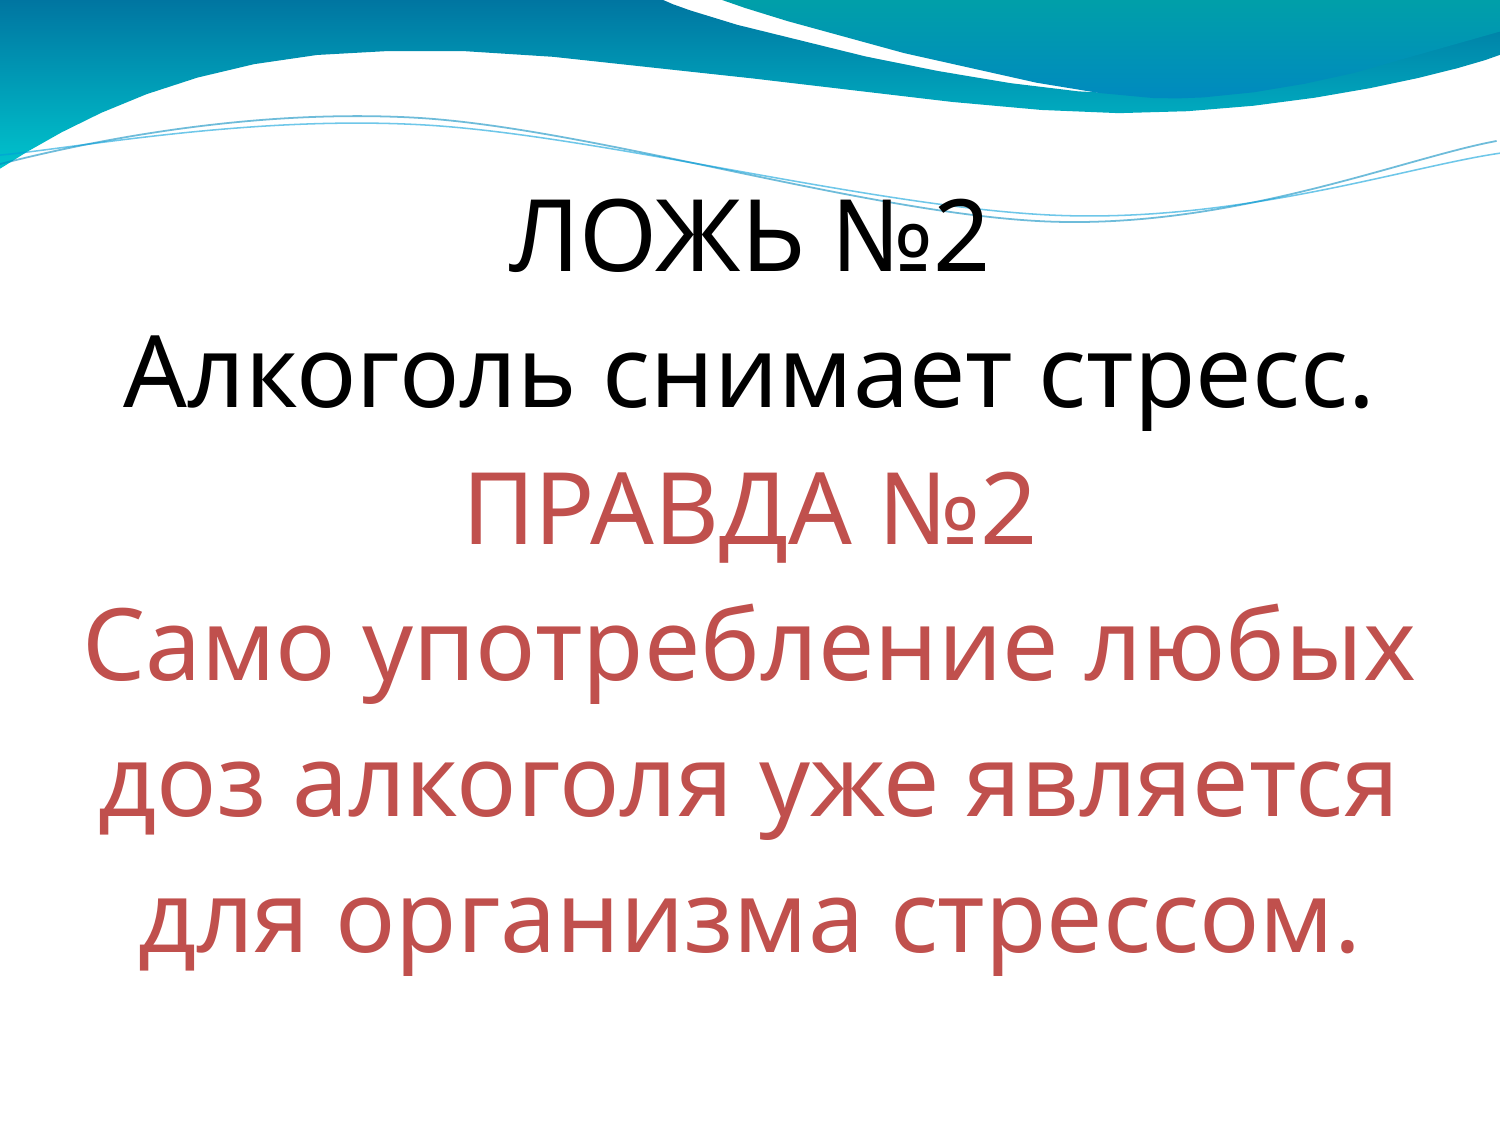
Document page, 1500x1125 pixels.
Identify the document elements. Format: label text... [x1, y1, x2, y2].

text_box ЛОЖЬ №2 Алкоголь снимает стресс. ПРАВДА №2 Само употребление любых доз алкоголя уже является для организма стрессом. [58, 156, 1442, 990]
